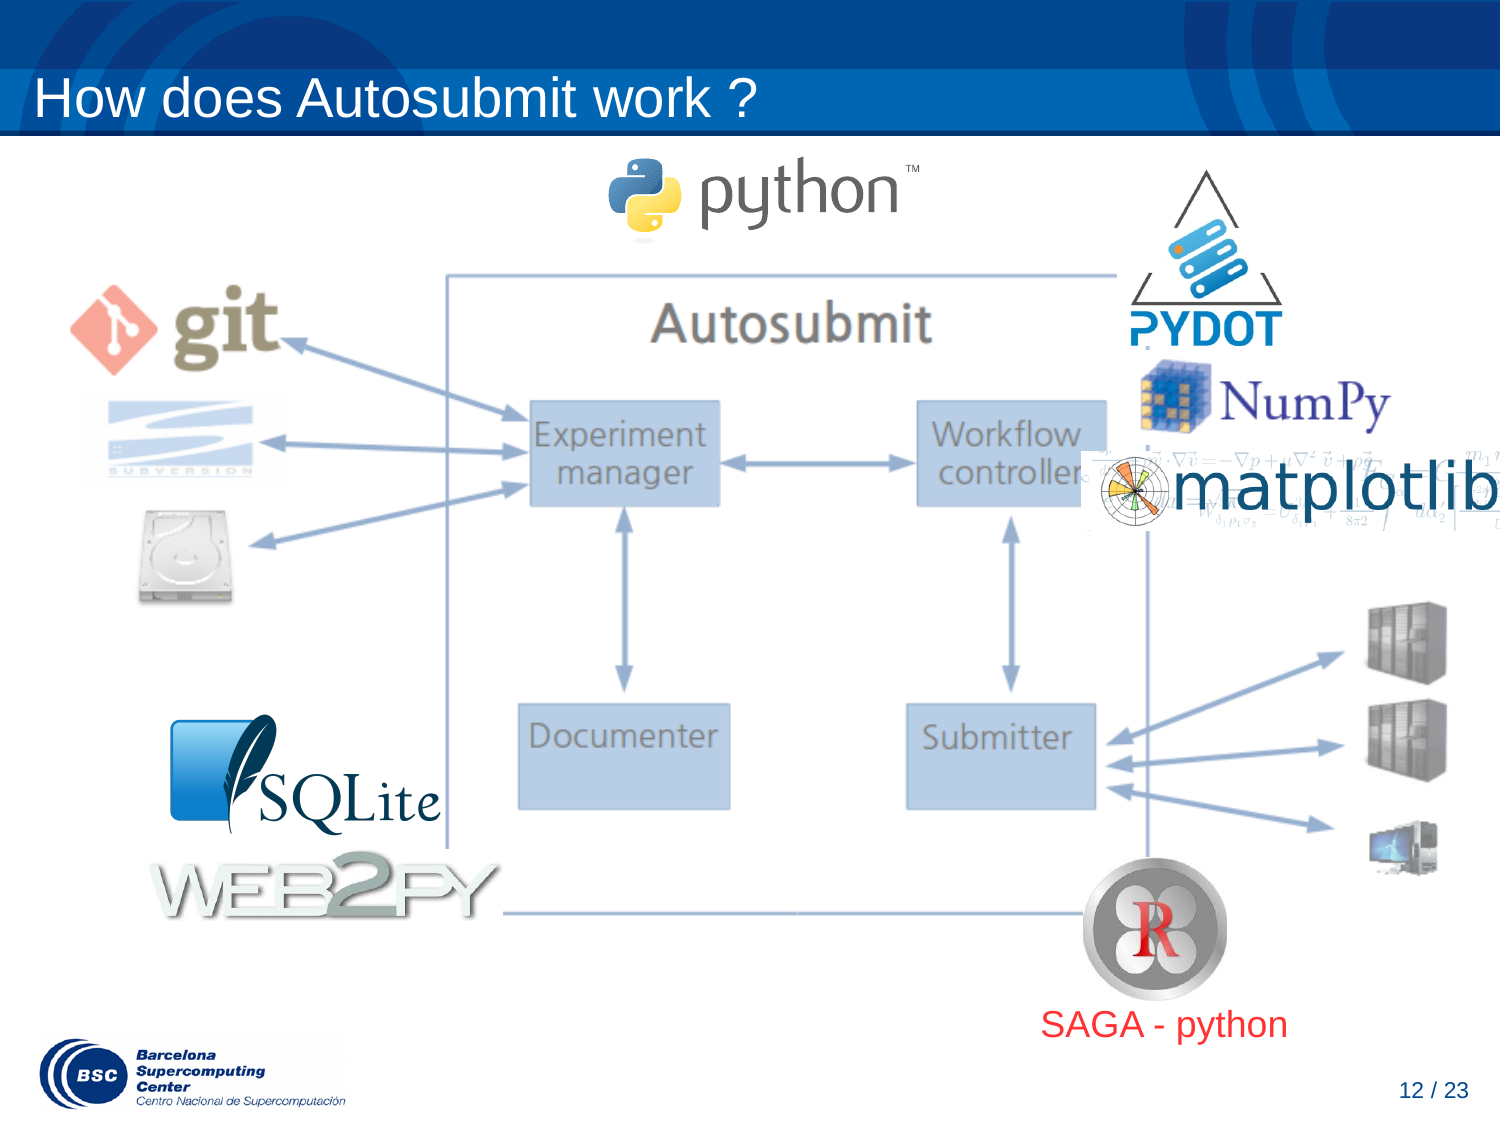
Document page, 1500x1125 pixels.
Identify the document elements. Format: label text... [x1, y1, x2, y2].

text_box <number> / 23 [1364, 1042, 1484, 1111]
picture [64, 154, 1500, 996]
picture [37, 1035, 347, 1111]
picture [0, 0, 1500, 136]
text_box How does Autosubmit work ? [17, 65, 924, 130]
text_box SAGA - python [982, 996, 1347, 1054]
